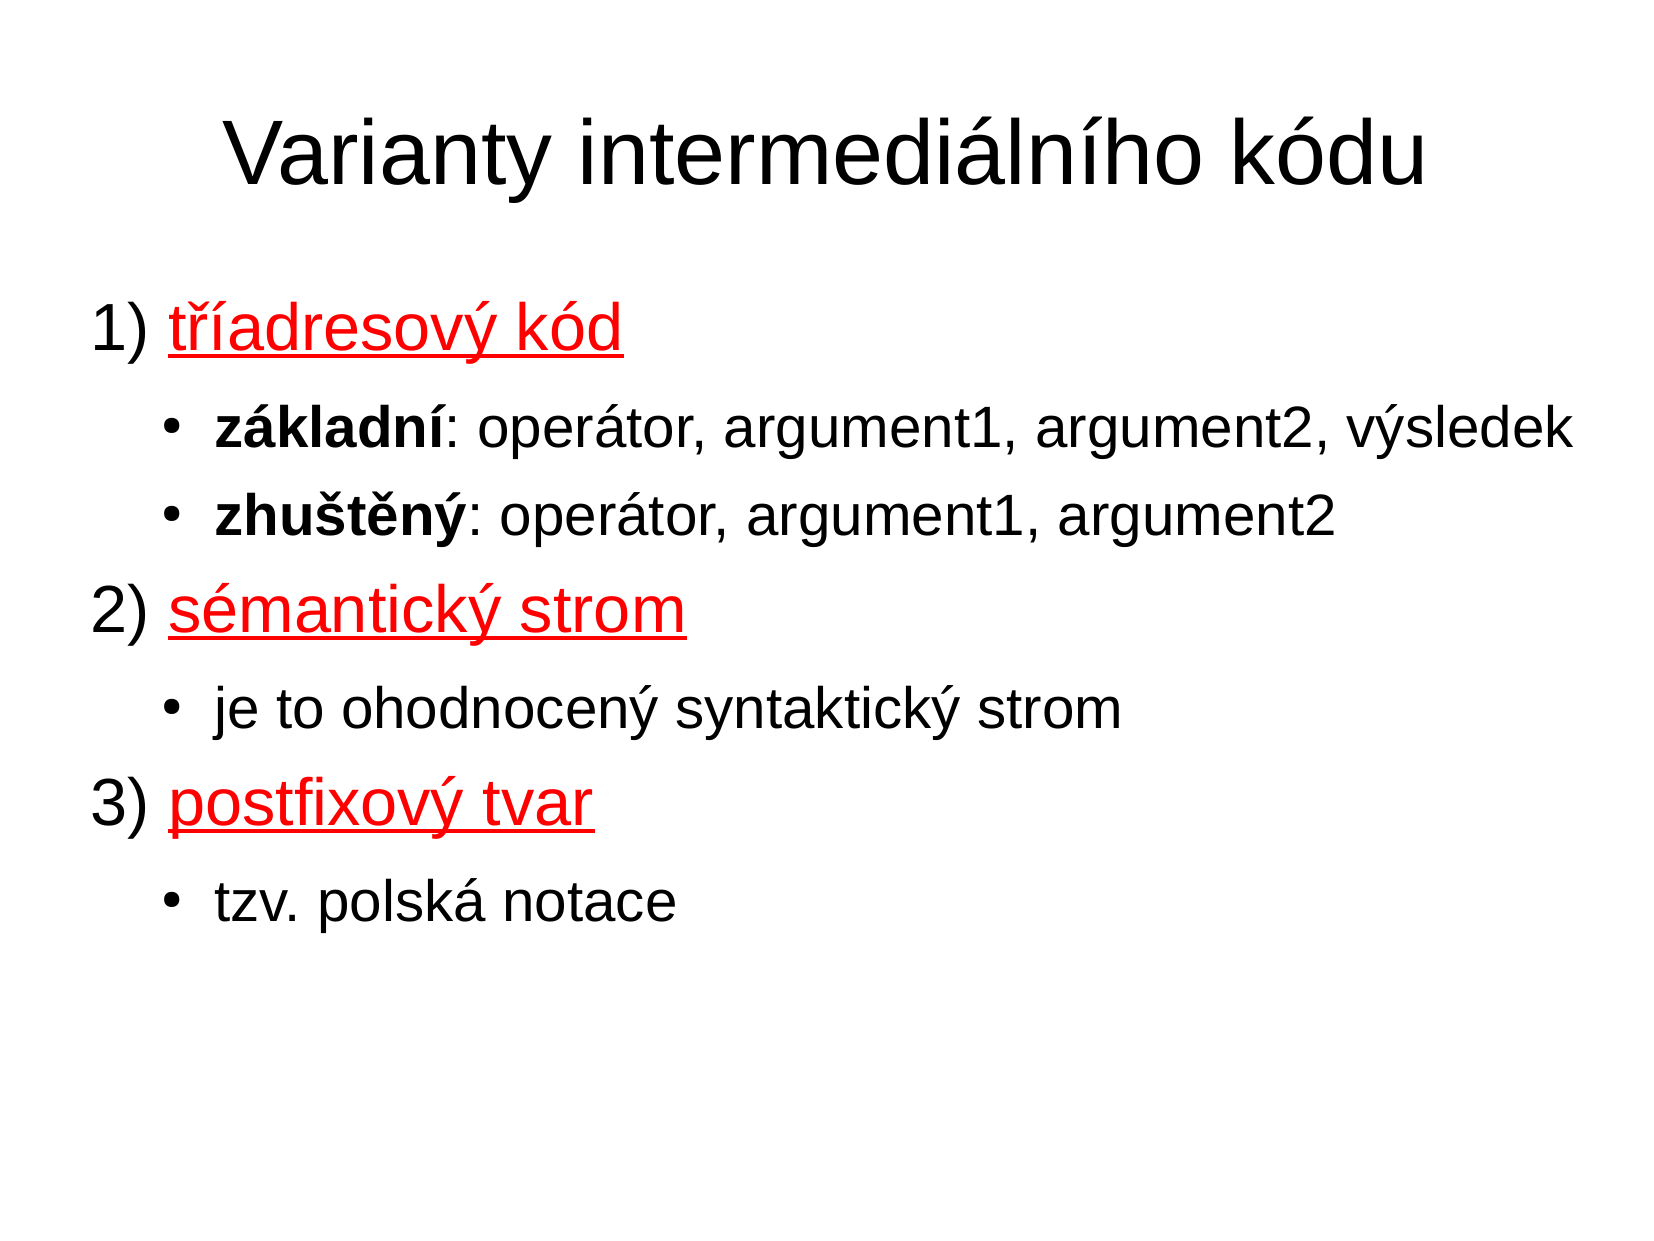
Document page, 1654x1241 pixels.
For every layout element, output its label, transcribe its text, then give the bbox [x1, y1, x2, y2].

title Varianty intermediálního kódu [82, 56, 1571, 250]
list tříadresový kód základní: operátor, argument1, argument2, výsledek zhuštěný: operátor, argument1, argument2 sémantický strom je to ohodnocený syntaktický strom postfixový tvar tzv. polská notace [72, 290, 1606, 1094]
